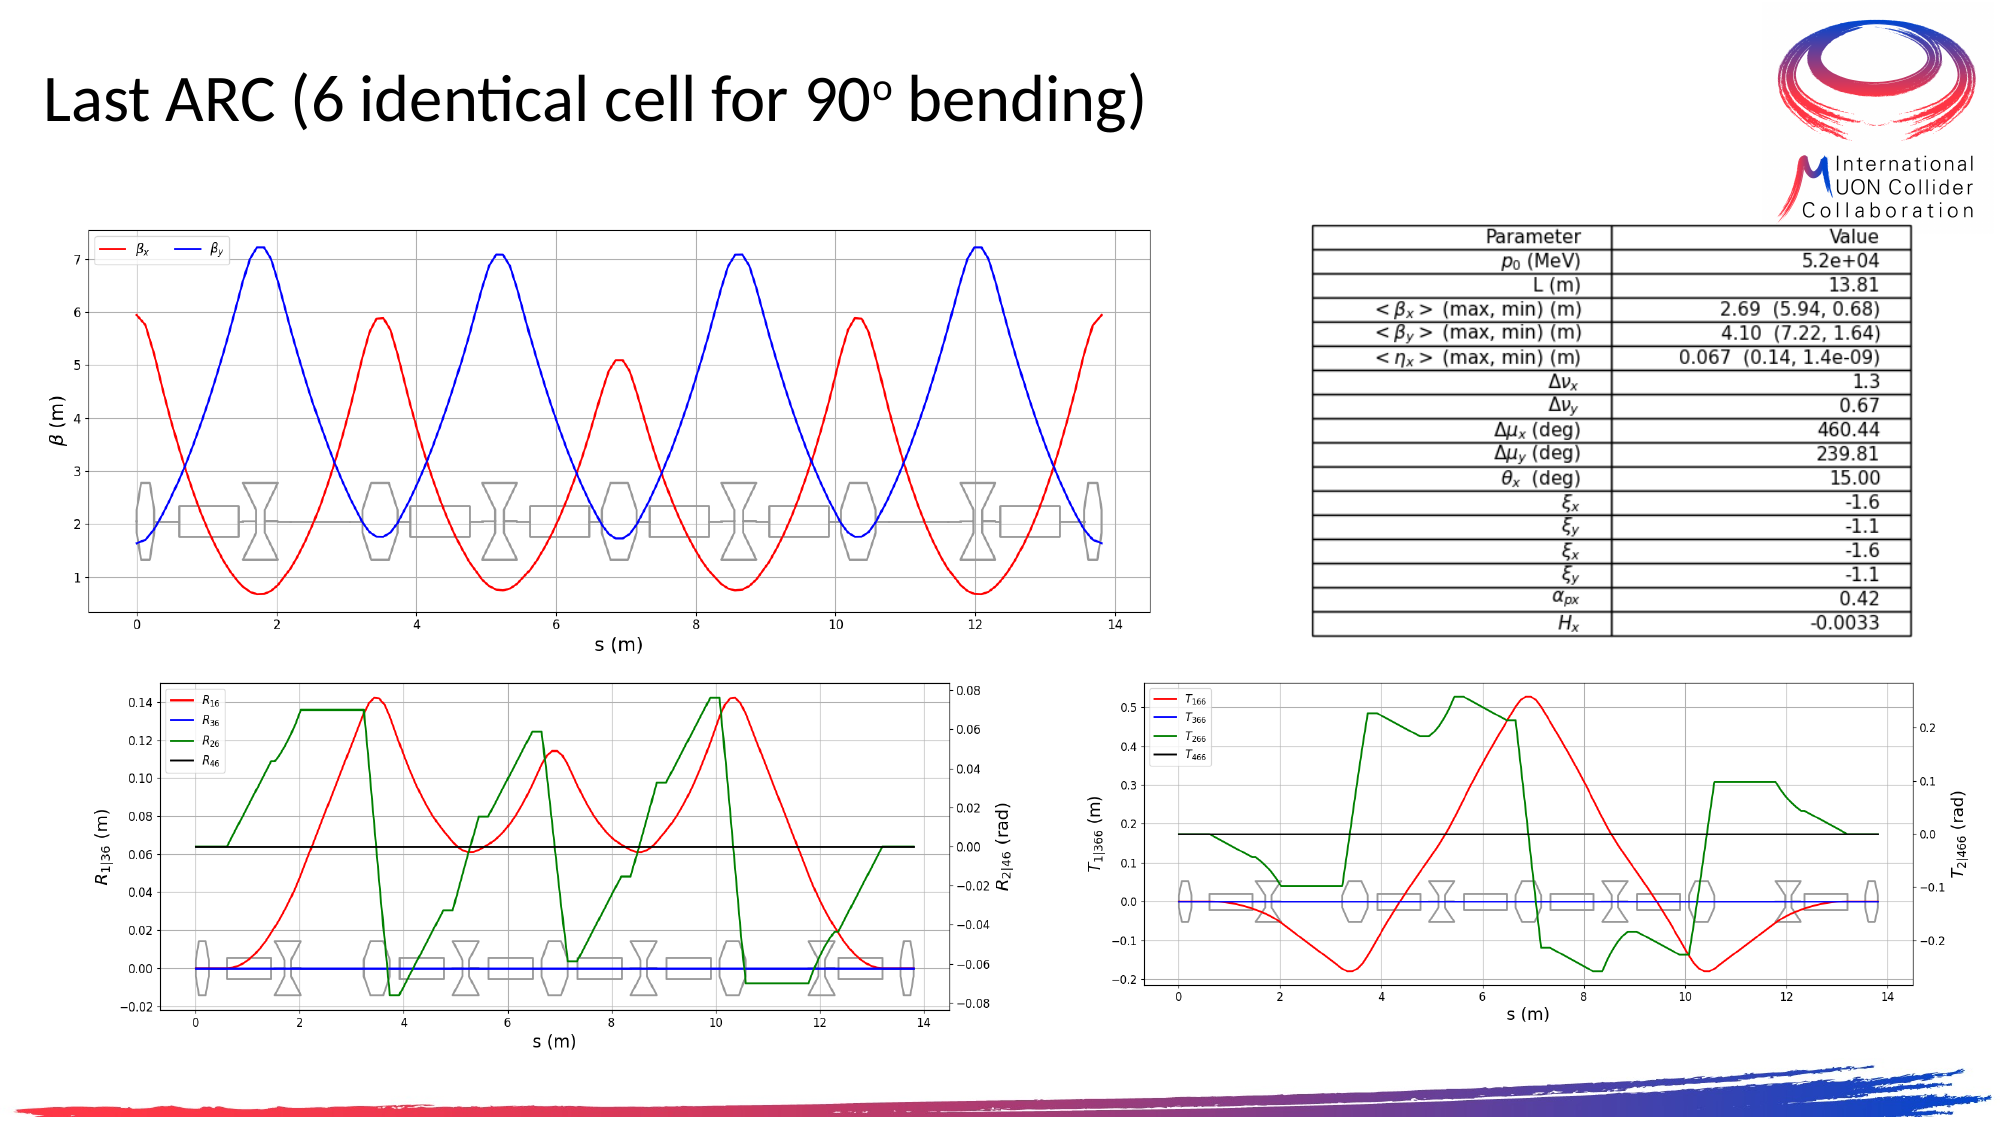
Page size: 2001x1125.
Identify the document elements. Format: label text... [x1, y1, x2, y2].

picture [34, 216, 1163, 668]
picture [1311, 2, 1994, 638]
picture [1087, 682, 1968, 1022]
title Last ARC (6 identical cell for 90o bending) [43, 20, 1735, 188]
picture [0, 1058, 2000, 1117]
picture [94, 682, 1013, 1051]
